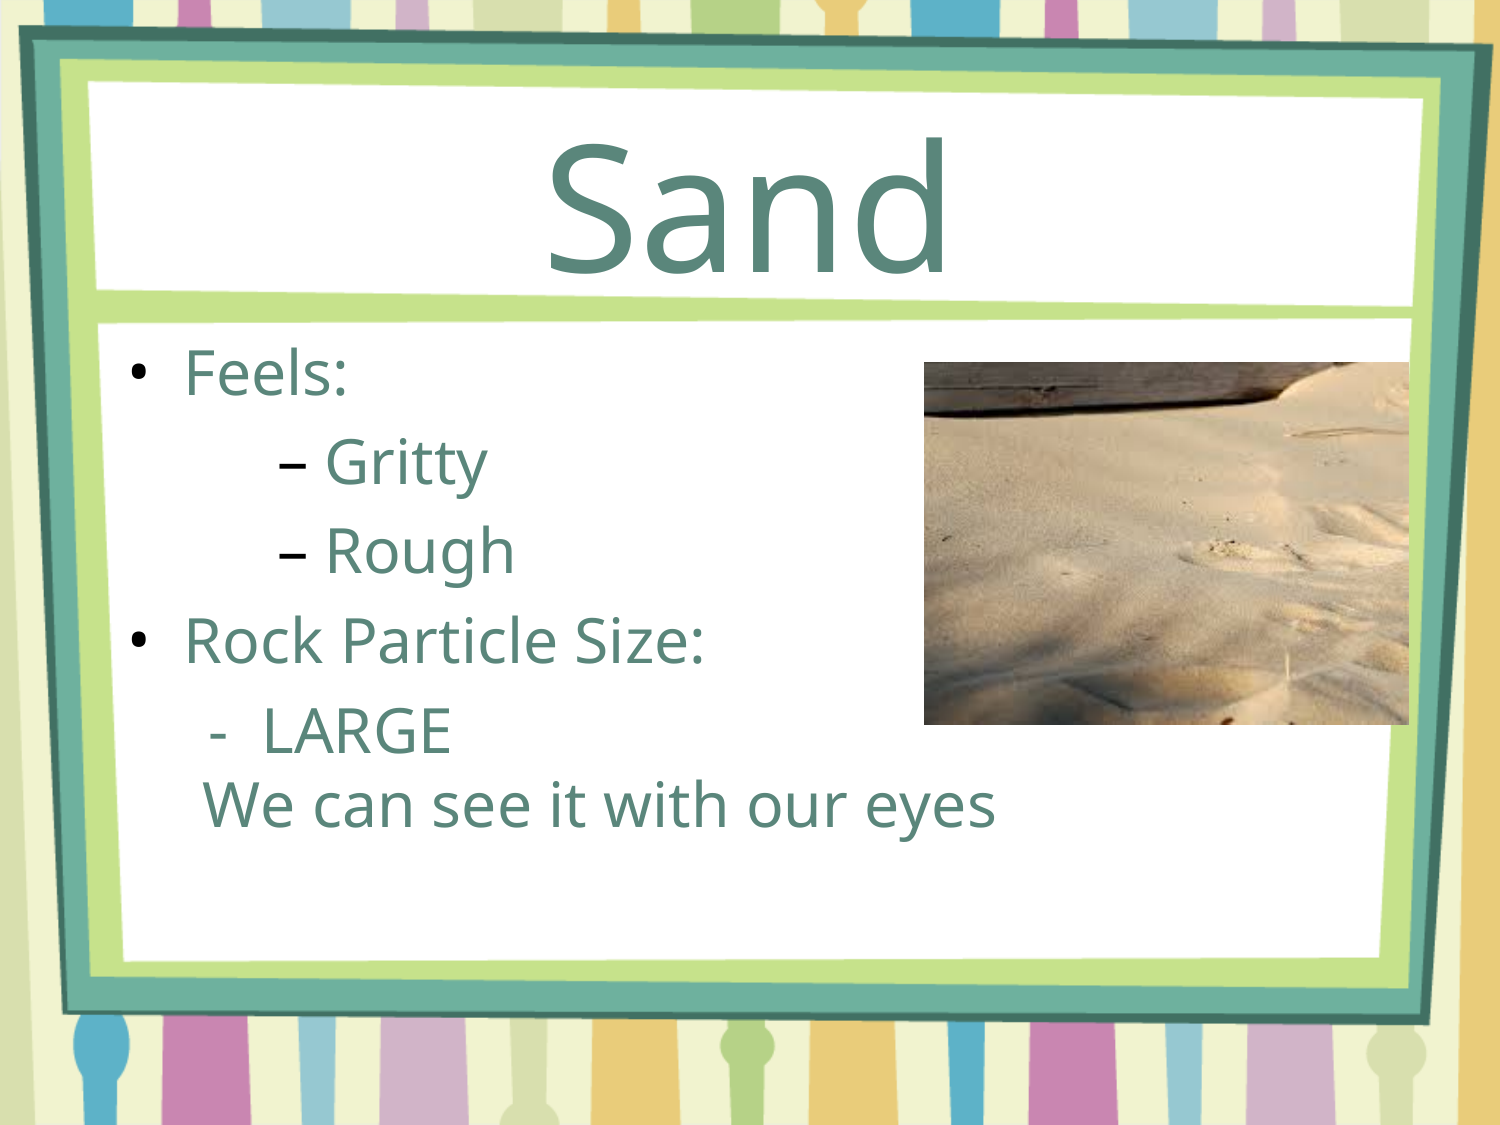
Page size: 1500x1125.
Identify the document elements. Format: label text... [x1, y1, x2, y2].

picture [924, 362, 1409, 725]
title Sand [75, 87, 1426, 276]
list Feels: Gritty Rough Rock Particle Size: - LARGE We can see it with our eyes [112, 324, 1401, 1005]
